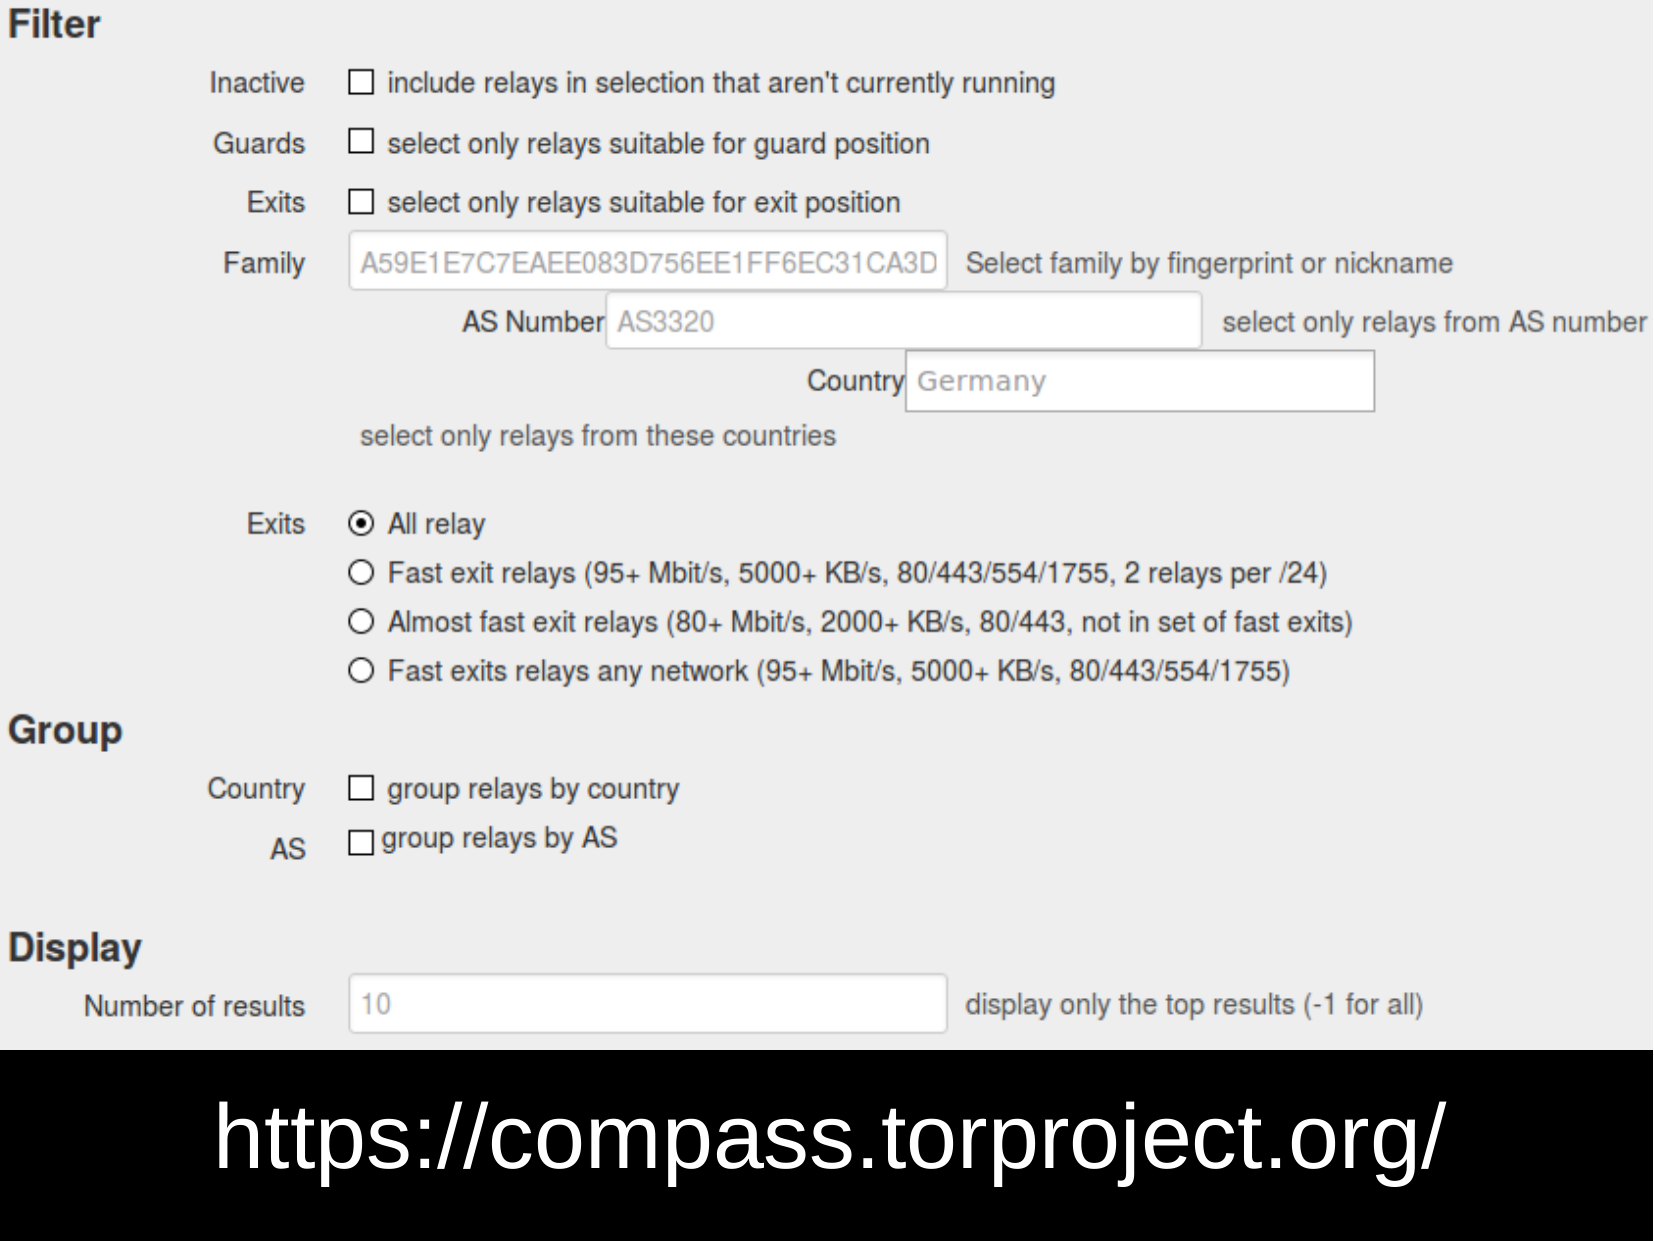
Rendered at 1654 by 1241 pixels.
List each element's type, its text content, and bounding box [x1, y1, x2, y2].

title https://compass.torproject.org/ [87, 1051, 1576, 1241]
picture [0, 0, 1653, 1051]
